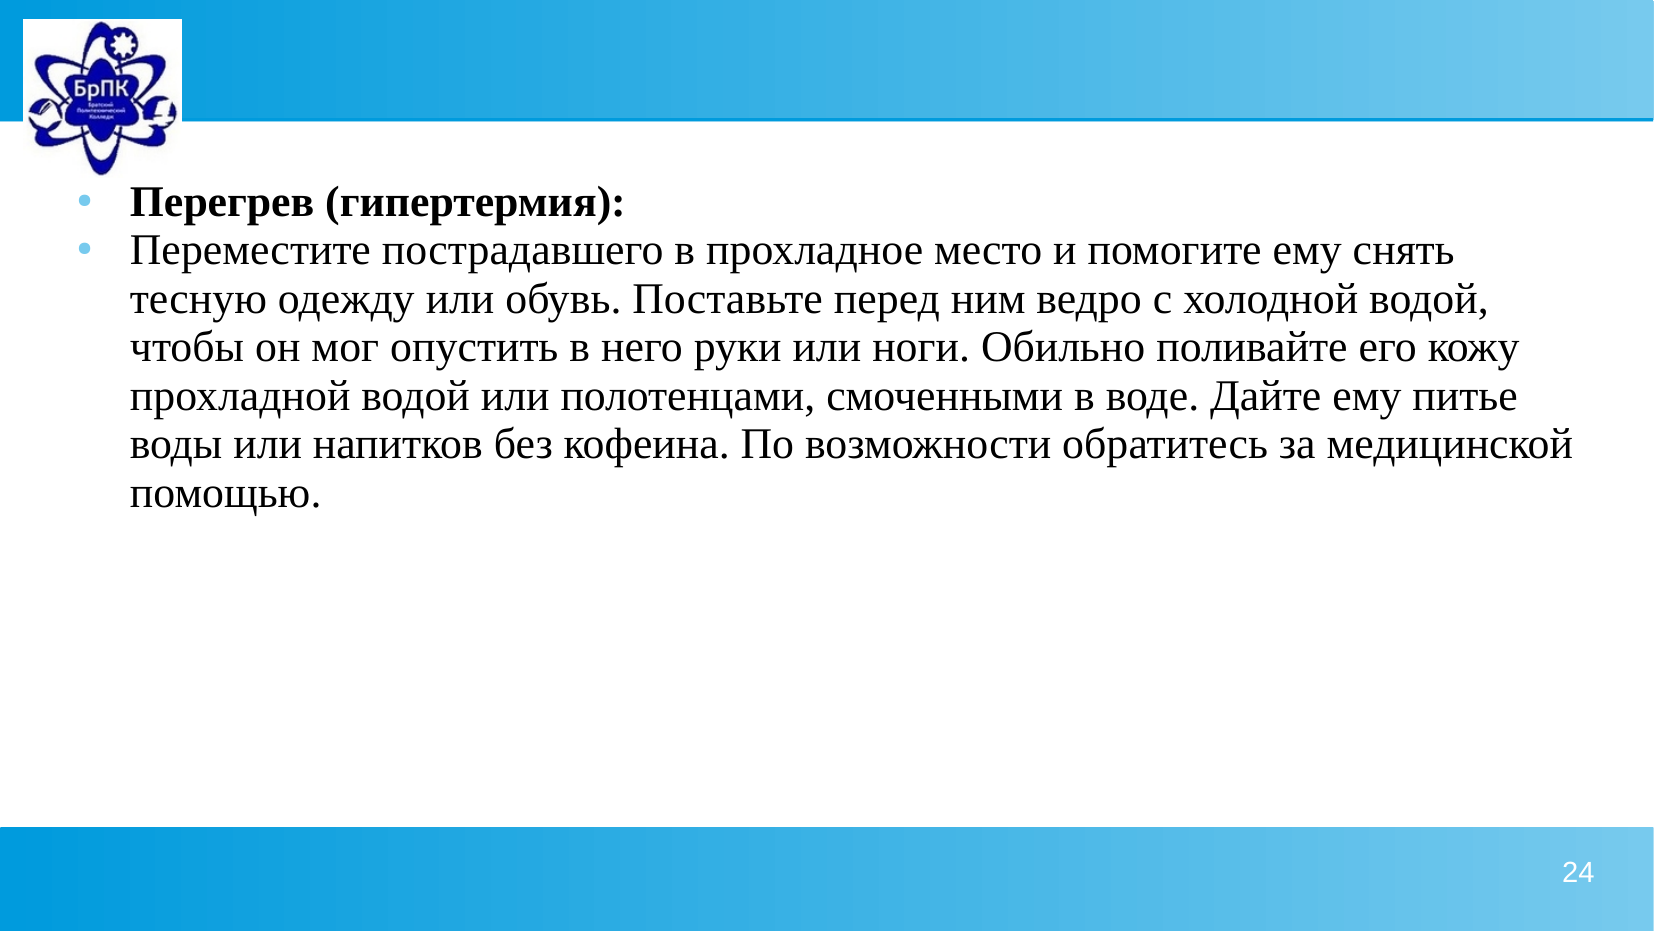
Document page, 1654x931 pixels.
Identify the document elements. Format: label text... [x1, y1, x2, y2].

picture [23, 20, 182, 178]
list Перегрев (гипертермия): Переместите пострадавшего в прохладное место и помогите ему снять тесную одежду или обувь. Поставьте перед ним ведро с холодной водой, чтобы он мог опустить в него руки или ноги. Обильно поливайте его кожу прохладной водой или полотенцами, смоченными в воде. Дайте ему питье воды или напитков без кофеина. По возможности обратитесь за медицинской помощью. [59, 177, 1595, 768]
